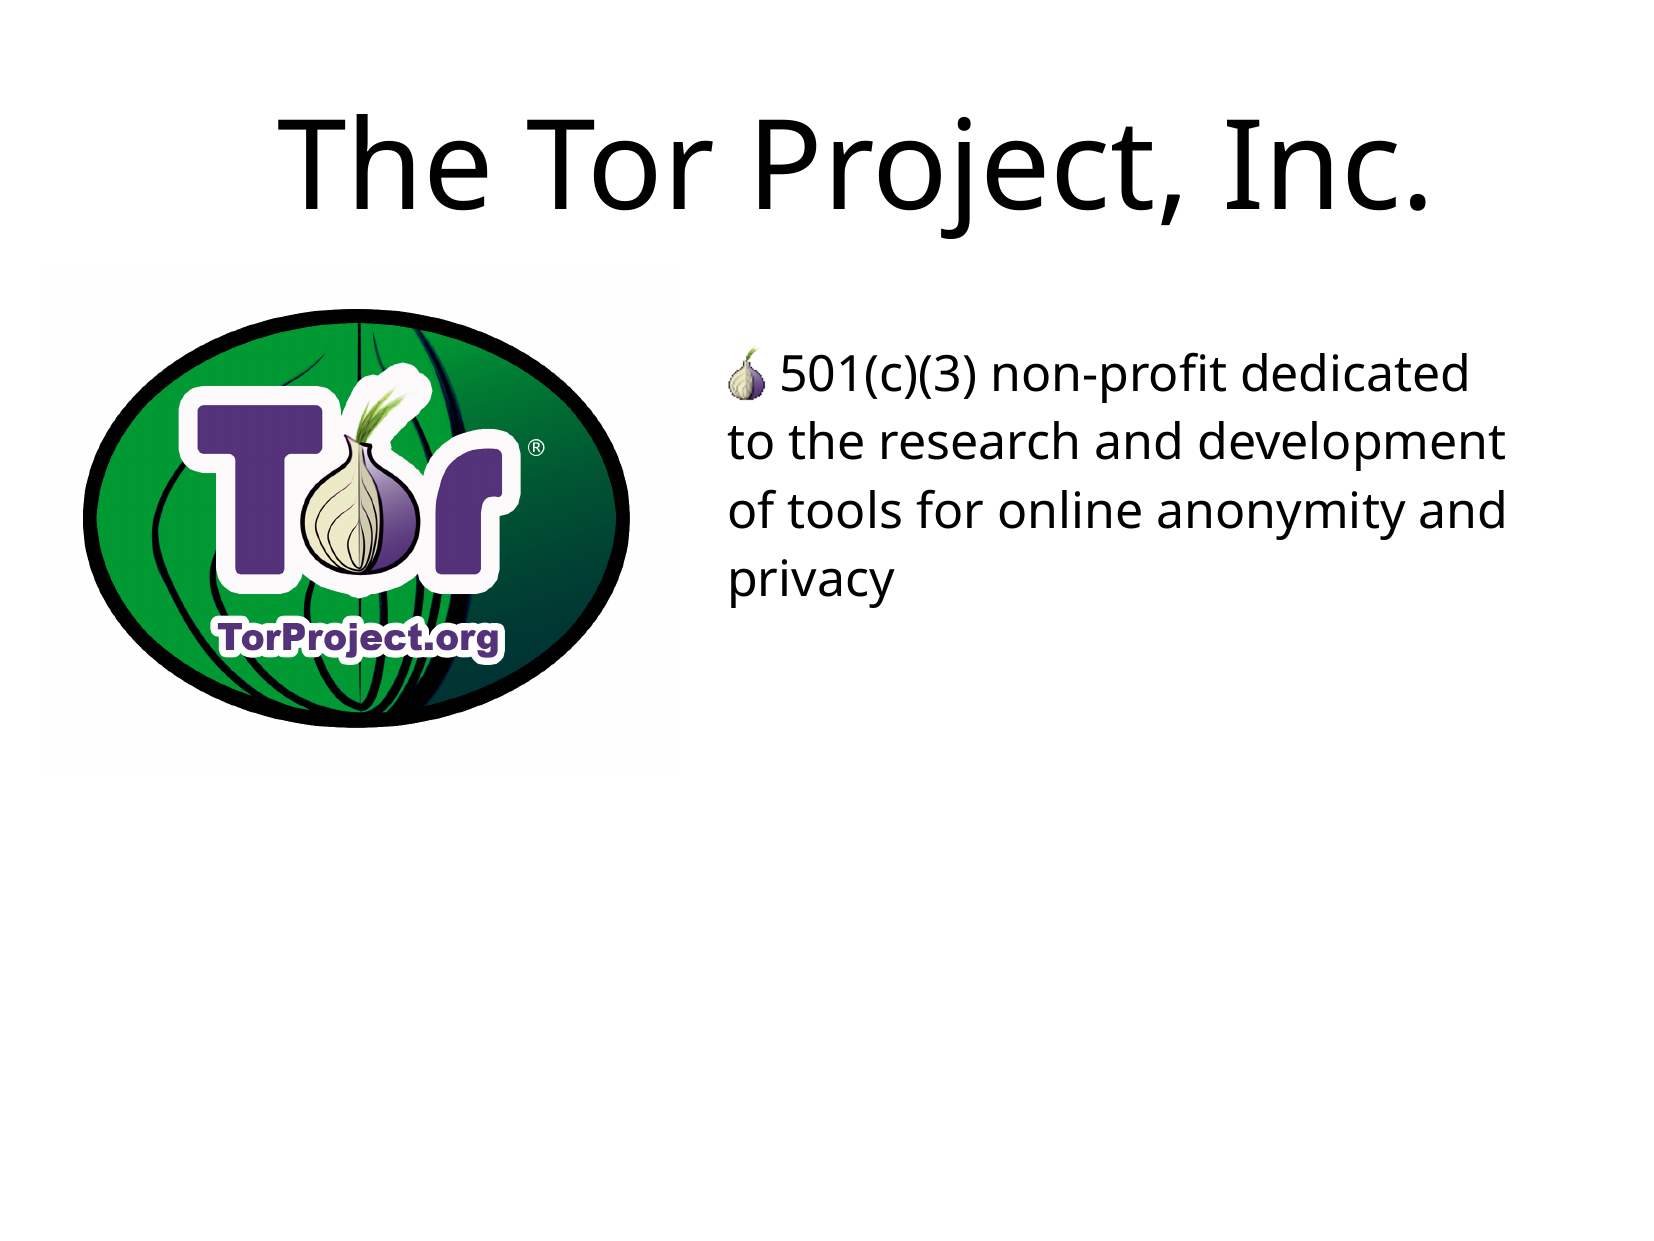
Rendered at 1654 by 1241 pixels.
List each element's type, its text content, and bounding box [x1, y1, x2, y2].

text_box 501(c)(3) non-profit dedicated to the research and development of tools for online anonymity and privacy [712, 262, 1538, 938]
picture [37, 262, 676, 775]
text_box The Tor Project, Inc. [262, 68, 1458, 263]
